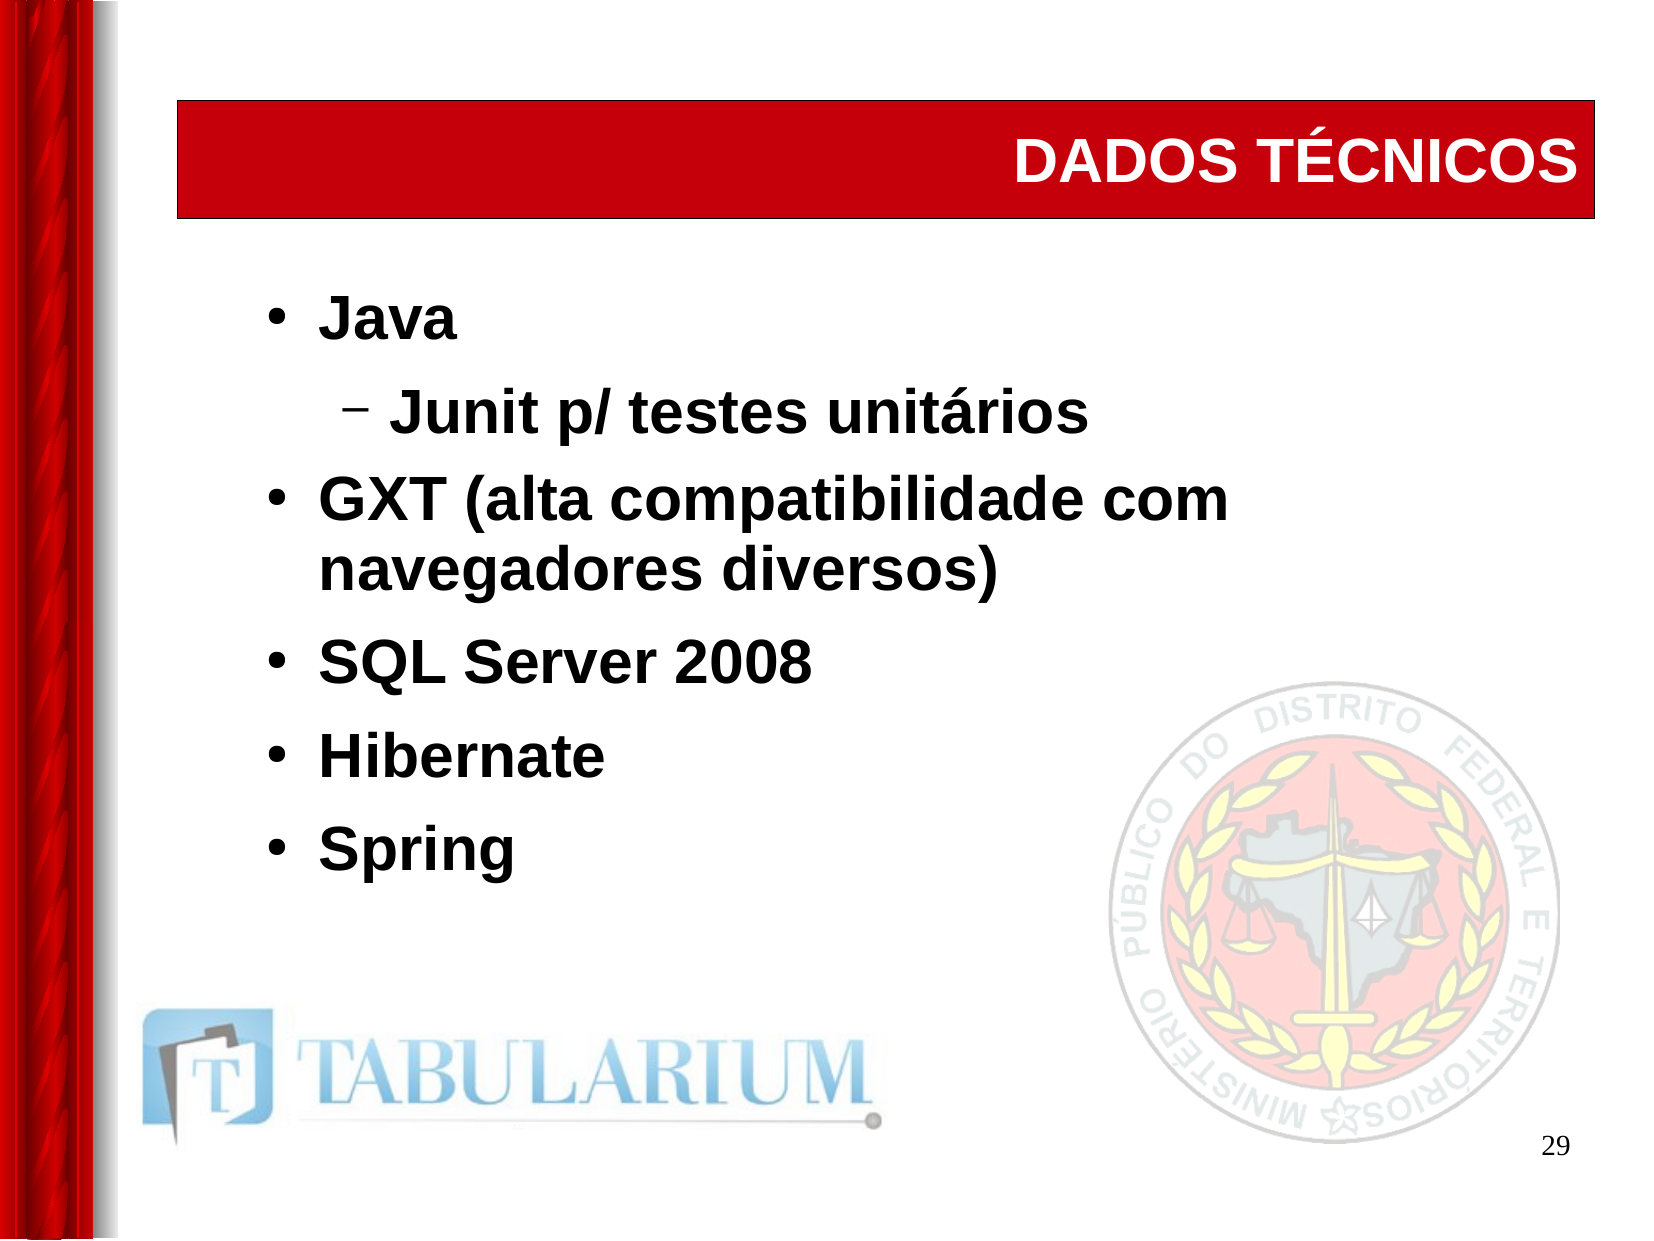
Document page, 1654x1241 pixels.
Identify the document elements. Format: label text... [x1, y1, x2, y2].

list Java Junit p/ testes unitários GXT (alta compatibilidade com navegadores diversos) SQL Server 2008 Hibernate Spring [177, 283, 1565, 1170]
text_box DADOS TÉCNICOS [206, 118, 1595, 205]
